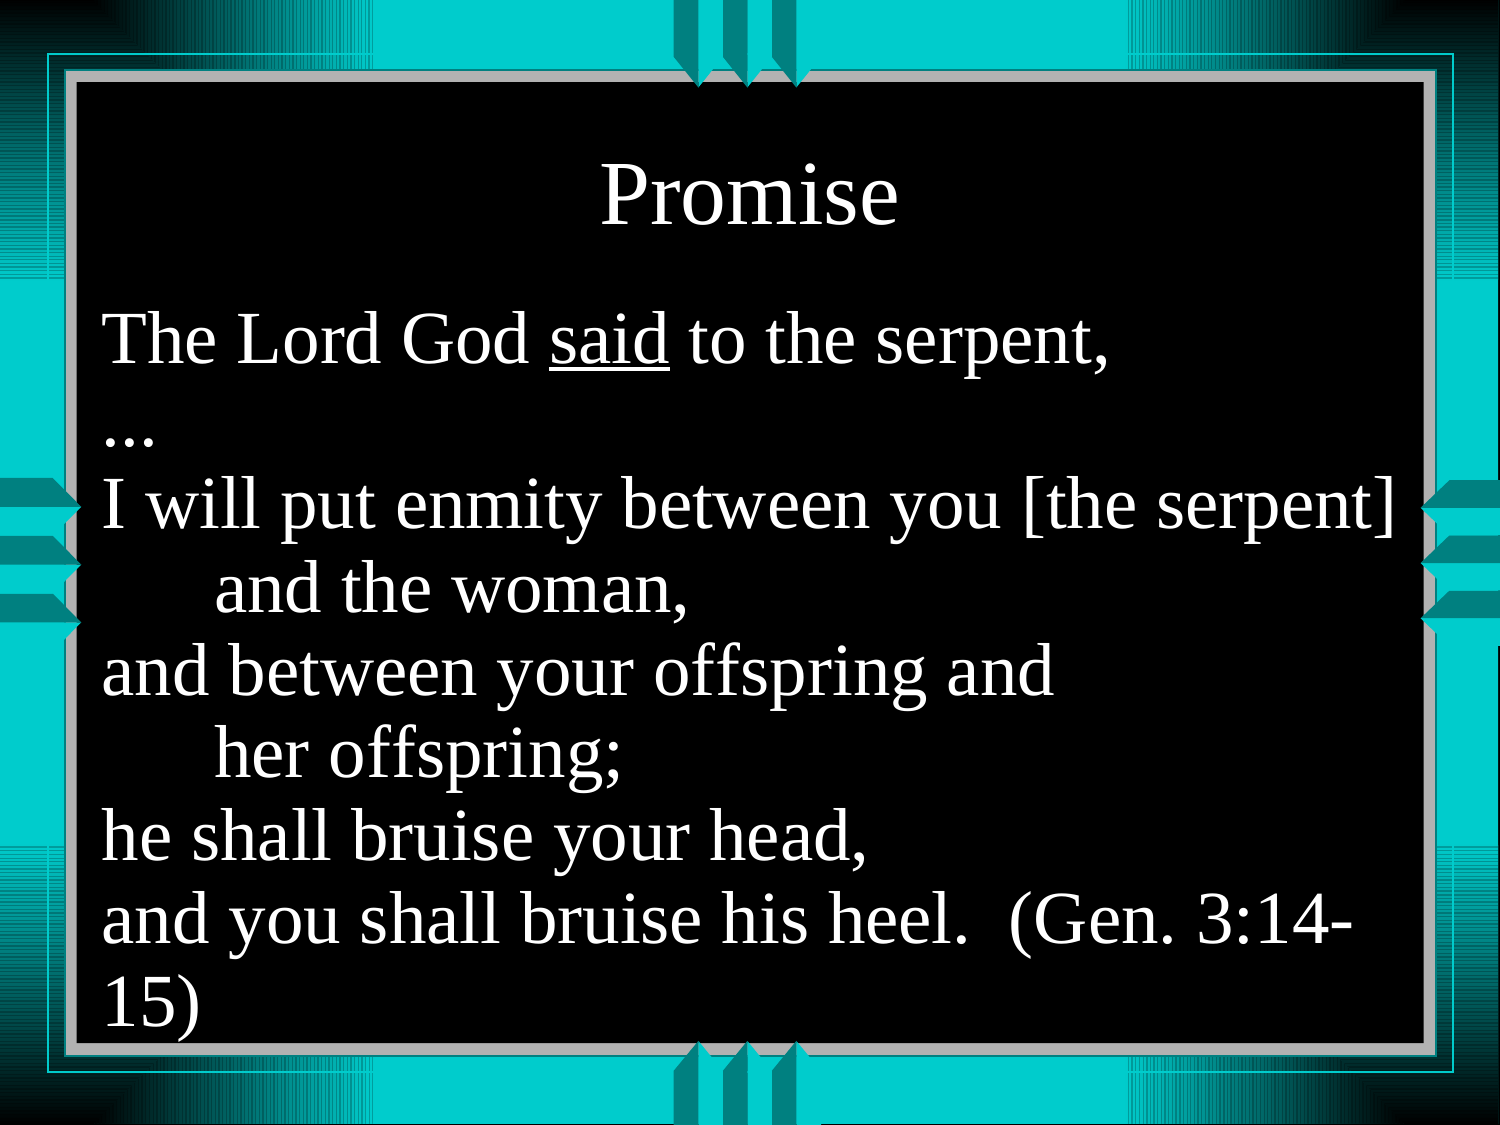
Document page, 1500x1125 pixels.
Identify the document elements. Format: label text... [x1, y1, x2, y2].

title Promise [112, 99, 1388, 288]
text_box The Lord God said to the serpent, ... I will put enmity between you [the serpent] and the woman, and between your offspring and her offspring; he shall bruise your head, and you shall bruise his heel. (Gen. 3:14-15) [86, 288, 1463, 1051]
